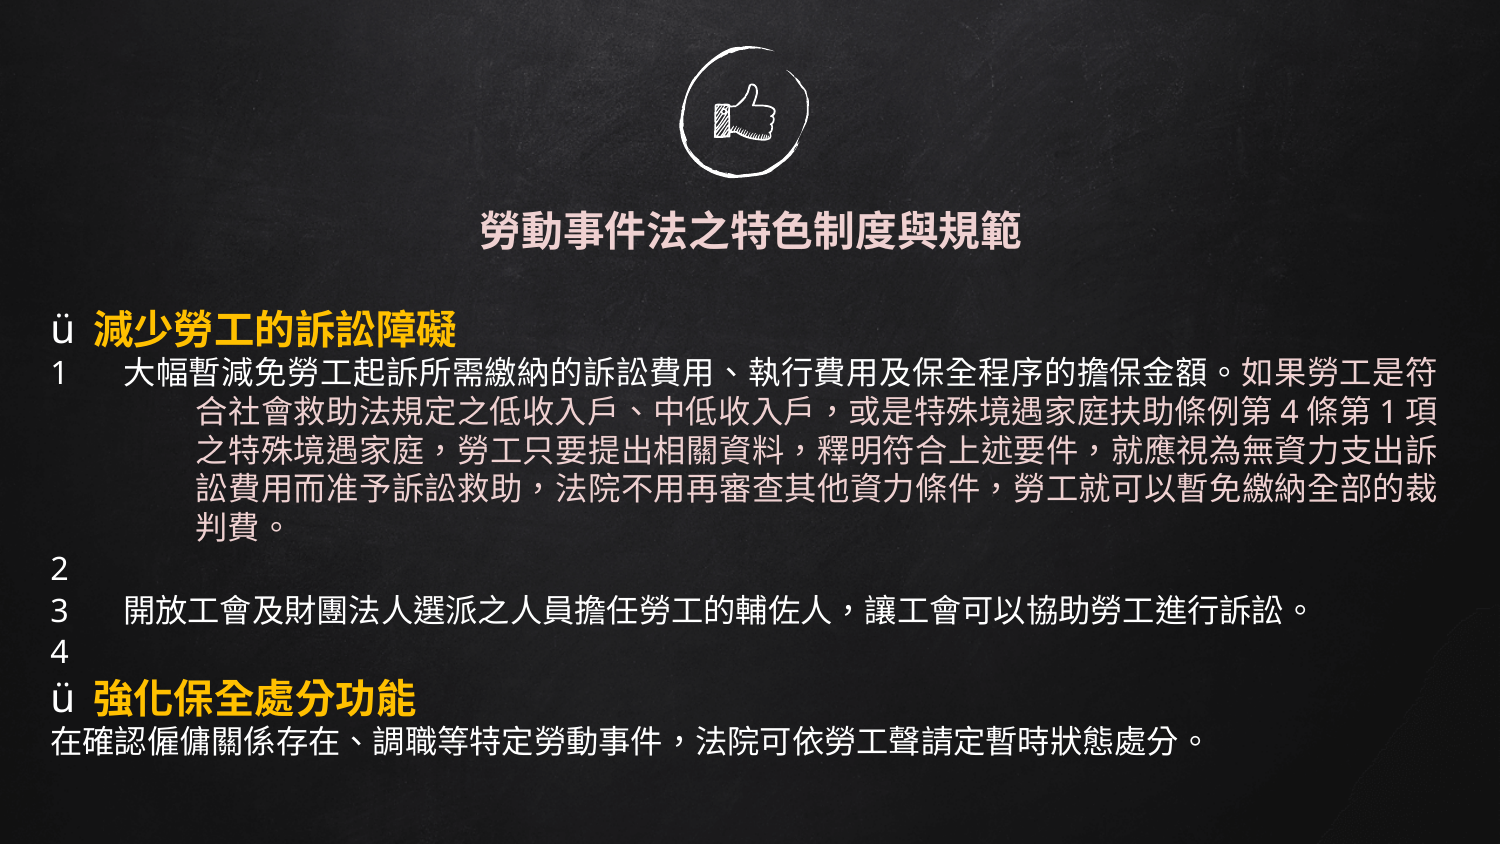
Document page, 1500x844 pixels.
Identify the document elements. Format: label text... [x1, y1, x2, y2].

text_box [679, 46, 809, 179]
text_box 勞動事件法之特色制度與規範 [0, 189, 1500, 304]
list 減少勞工的訴訟障礙 大幅暫減免勞工起訴所需繳納的訴訟費用、執行費用及保全程序的擔保金額。如果勞工是符合社會救助法規定之低收入戶、中低收入戶，或是特殊境遇家庭扶助條例第4條第1項之特殊境遇家庭，勞工只要提出相關資料，釋明符合上述要件，就應視為無資力支出訴訟費用而准予訴訟救助，法院不用再審查其他資力條件，勞工就可以暫免繳納全部的裁判費。 開放工會及財團法人選派之人員擔任勞工的輔佐人，讓工會可以協助勞工進行訴訟。 強化保全處分功能 在確認僱傭關係存在、調職等特定勞動事件，法院可依勞工聲請定暫時狀態處分。 [35, 304, 1453, 777]
text_box [713, 83, 776, 141]
